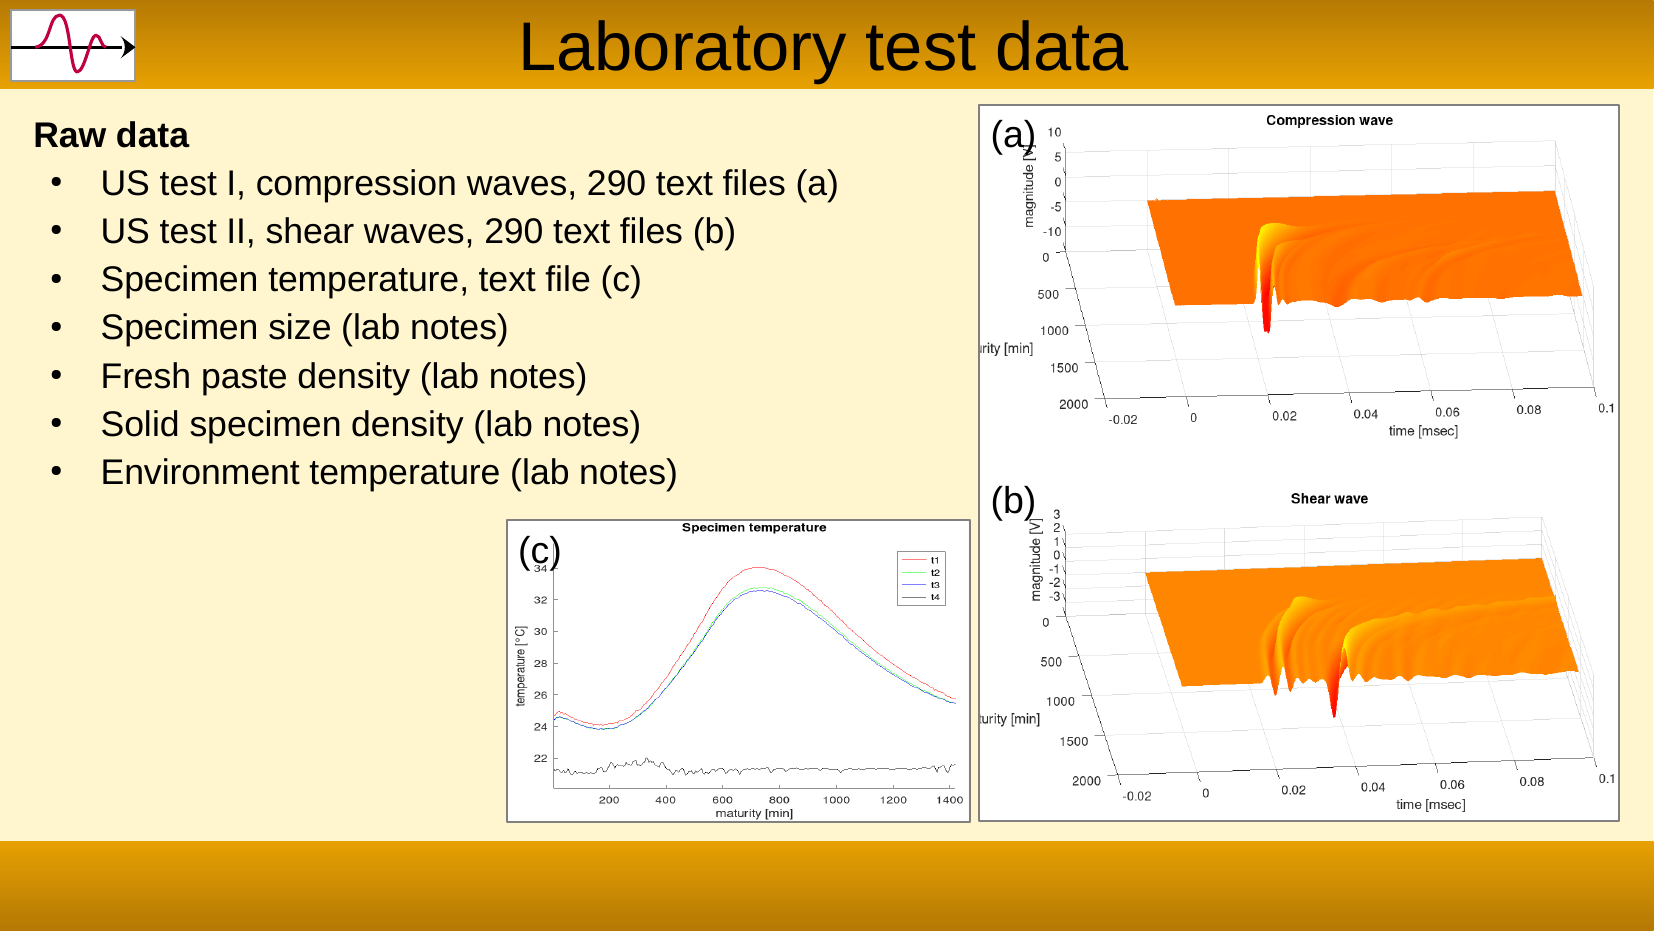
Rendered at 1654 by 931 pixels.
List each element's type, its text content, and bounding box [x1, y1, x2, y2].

title Laboratory test data [33, 7, 1615, 85]
text_box [73, 49, 86, 69]
picture [980, 106, 1619, 821]
list Raw data US test I, compression waves, 290 text files (a) US test II, shear waves, 290 text files (b) Specimen temperature, text file (c) Specimen size (lab notes) Fresh paste density (lab notes) Solid specimen density (lab notes) Environment temperature (lab notes) [33, 115, 957, 497]
text_box [10, 9, 136, 81]
text_box (b) [975, 472, 1052, 530]
text_box (a) [975, 106, 1052, 164]
text_box (c) [503, 521, 577, 579]
text_box [44, 18, 68, 46]
text_box [92, 38, 101, 46]
picture [507, 521, 969, 821]
